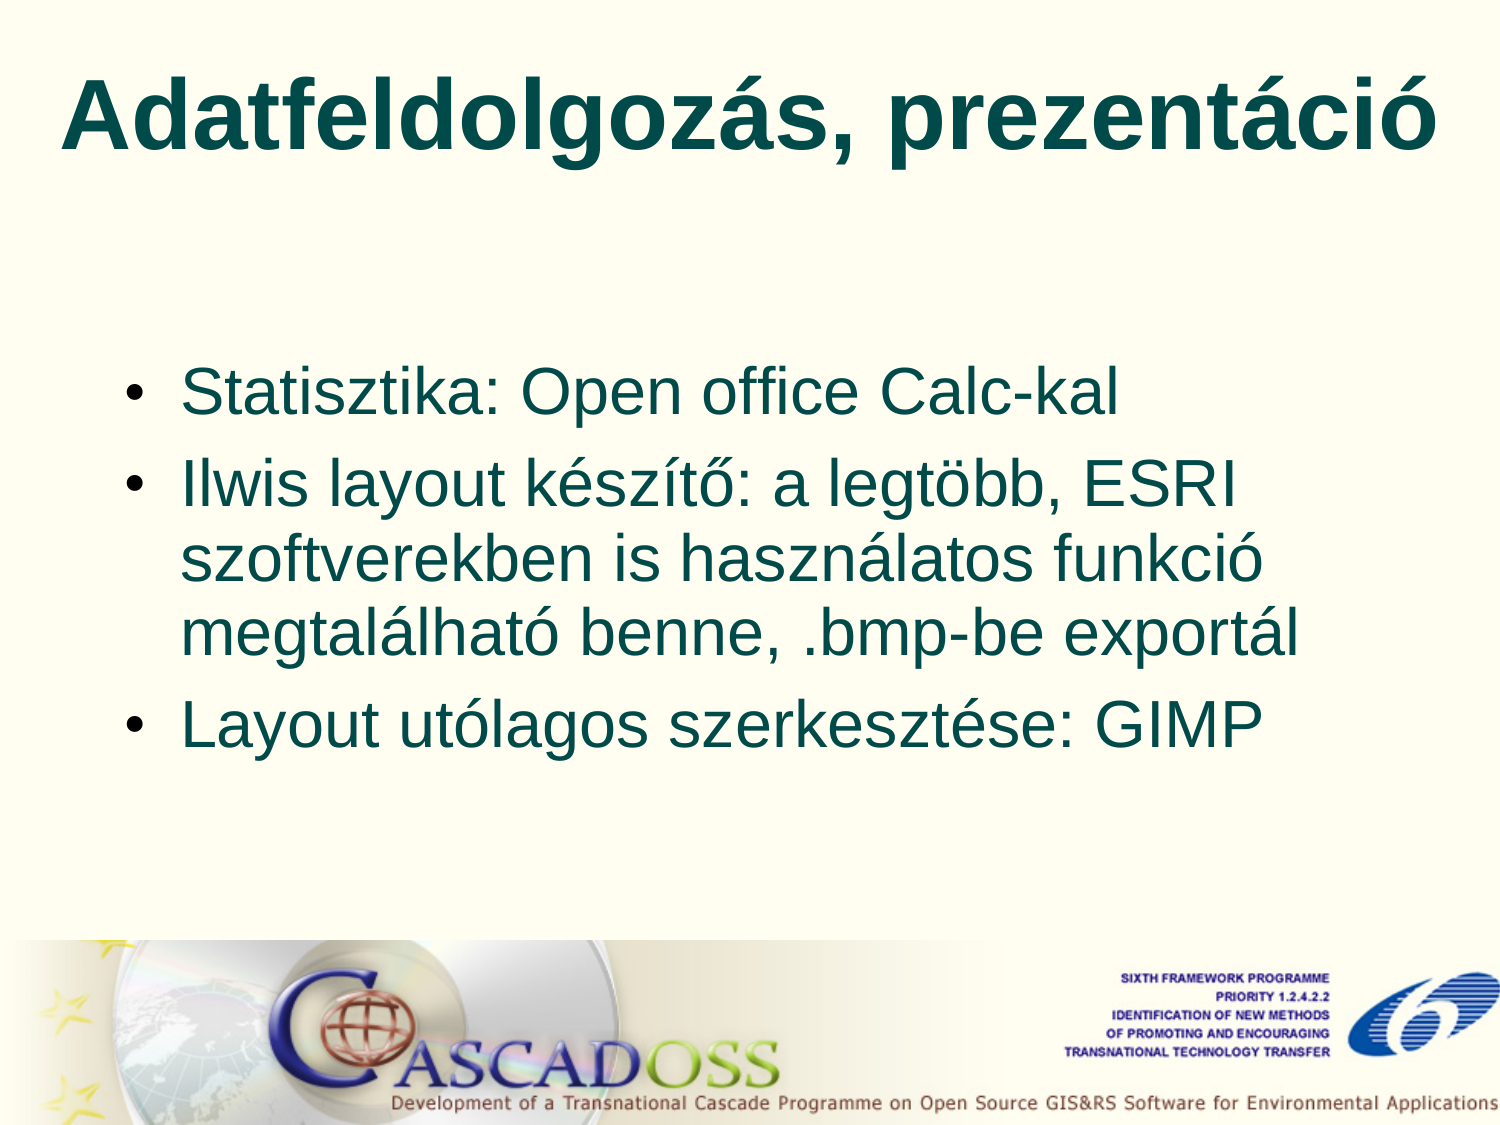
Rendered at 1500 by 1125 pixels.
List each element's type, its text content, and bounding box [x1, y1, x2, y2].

picture [0, 940, 1500, 1125]
list Statisztika: Open office Calc-kal Ilwis layout készítő: a legtöbb, ESRI szoftverekben is használatos funkció megtalálható benne, .bmp-be exportál Layout utólagos szerkesztése: GIMP [67, 354, 1418, 826]
title Adatfeldolgozás, prezentáció [0, 28, 1500, 201]
